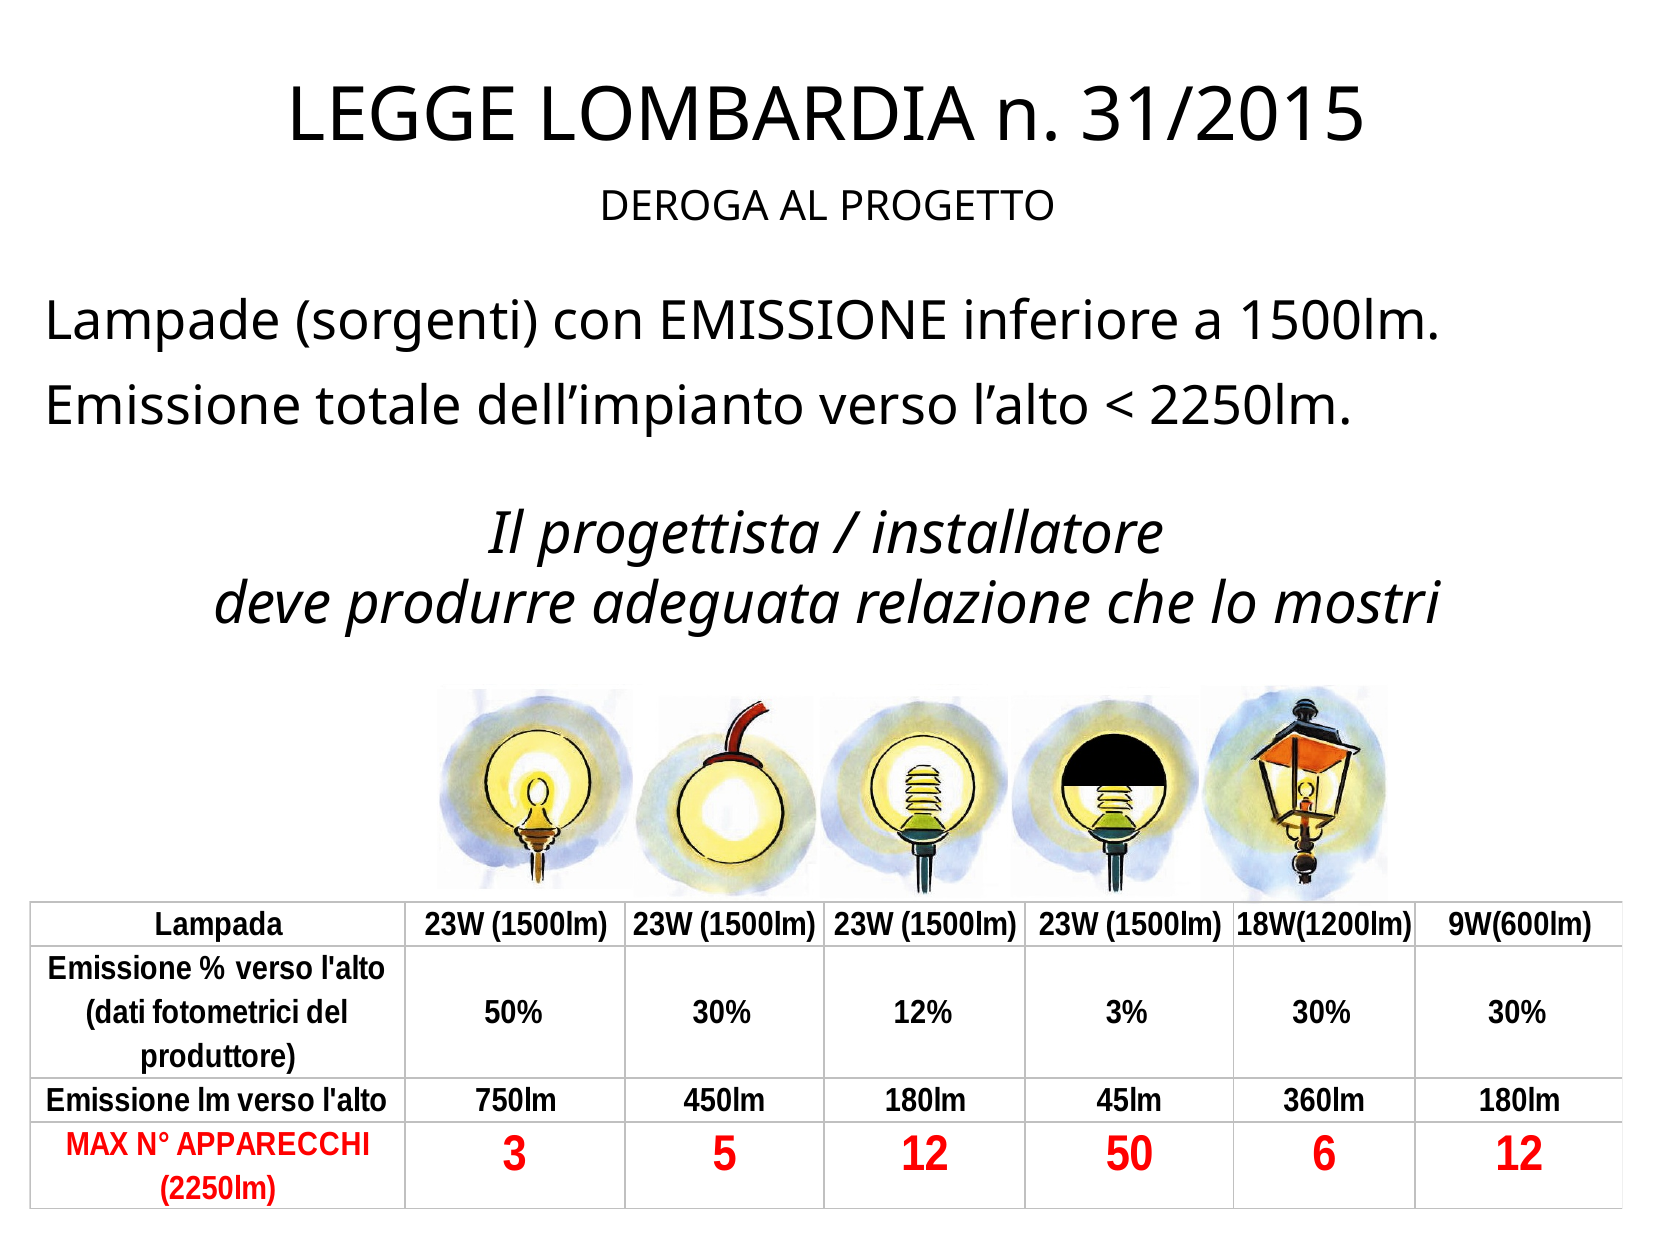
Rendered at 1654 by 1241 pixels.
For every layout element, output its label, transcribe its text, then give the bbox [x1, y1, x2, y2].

title LEGGE LOMBARDIA n. 31/2015 [124, 44, 1530, 176]
chart [29, 901, 1625, 1211]
text_box DEROGA AL PROGETTO [297, 171, 1359, 237]
picture [437, 684, 1388, 901]
text_box Lampade (sorgenti) con EMISSIONE inferiore a 1500lm. Emissione totale dell’impianto verso l’alto < 2250lm. Il progettista / installatore deve produrre adeguata relazione che lo mostri [29, 277, 1625, 643]
